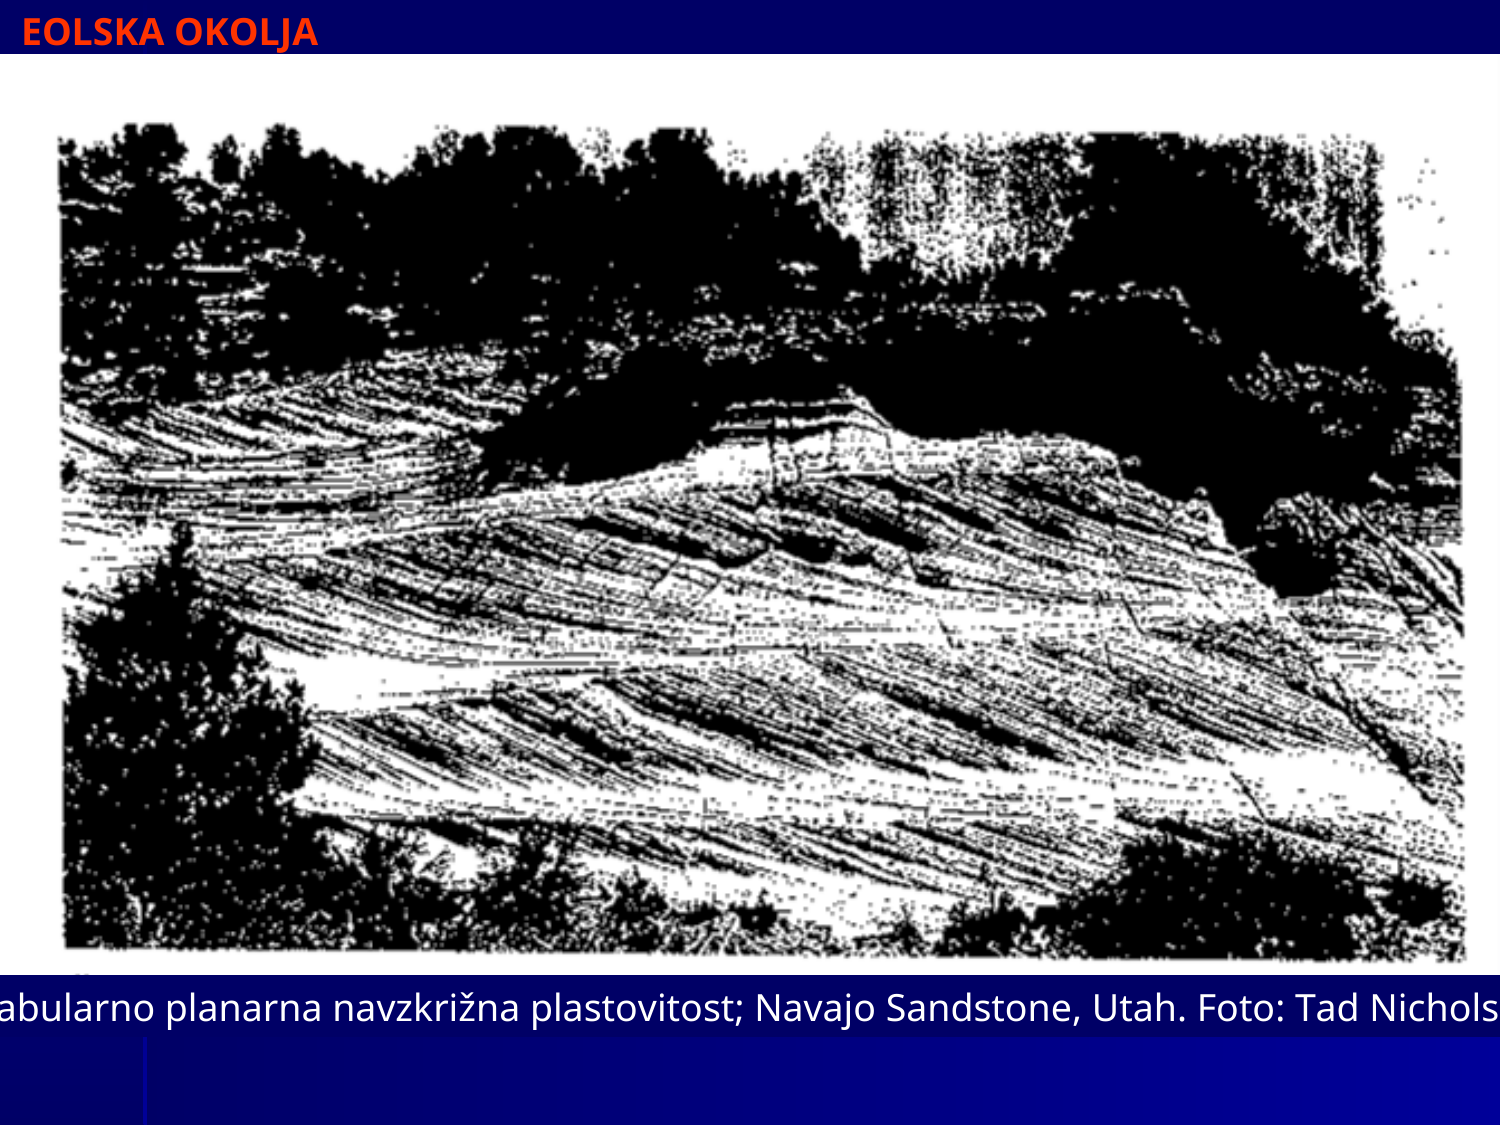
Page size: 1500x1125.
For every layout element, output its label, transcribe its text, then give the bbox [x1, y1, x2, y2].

picture [0, 54, 1500, 976]
text_box EOLSKA OKOLJA [6, 0, 334, 61]
text_box Tabularno planarna navzkrižna plastovitost; Navajo Sandstone, Utah. Foto: Tad Nichols [0, 976, 1500, 1037]
